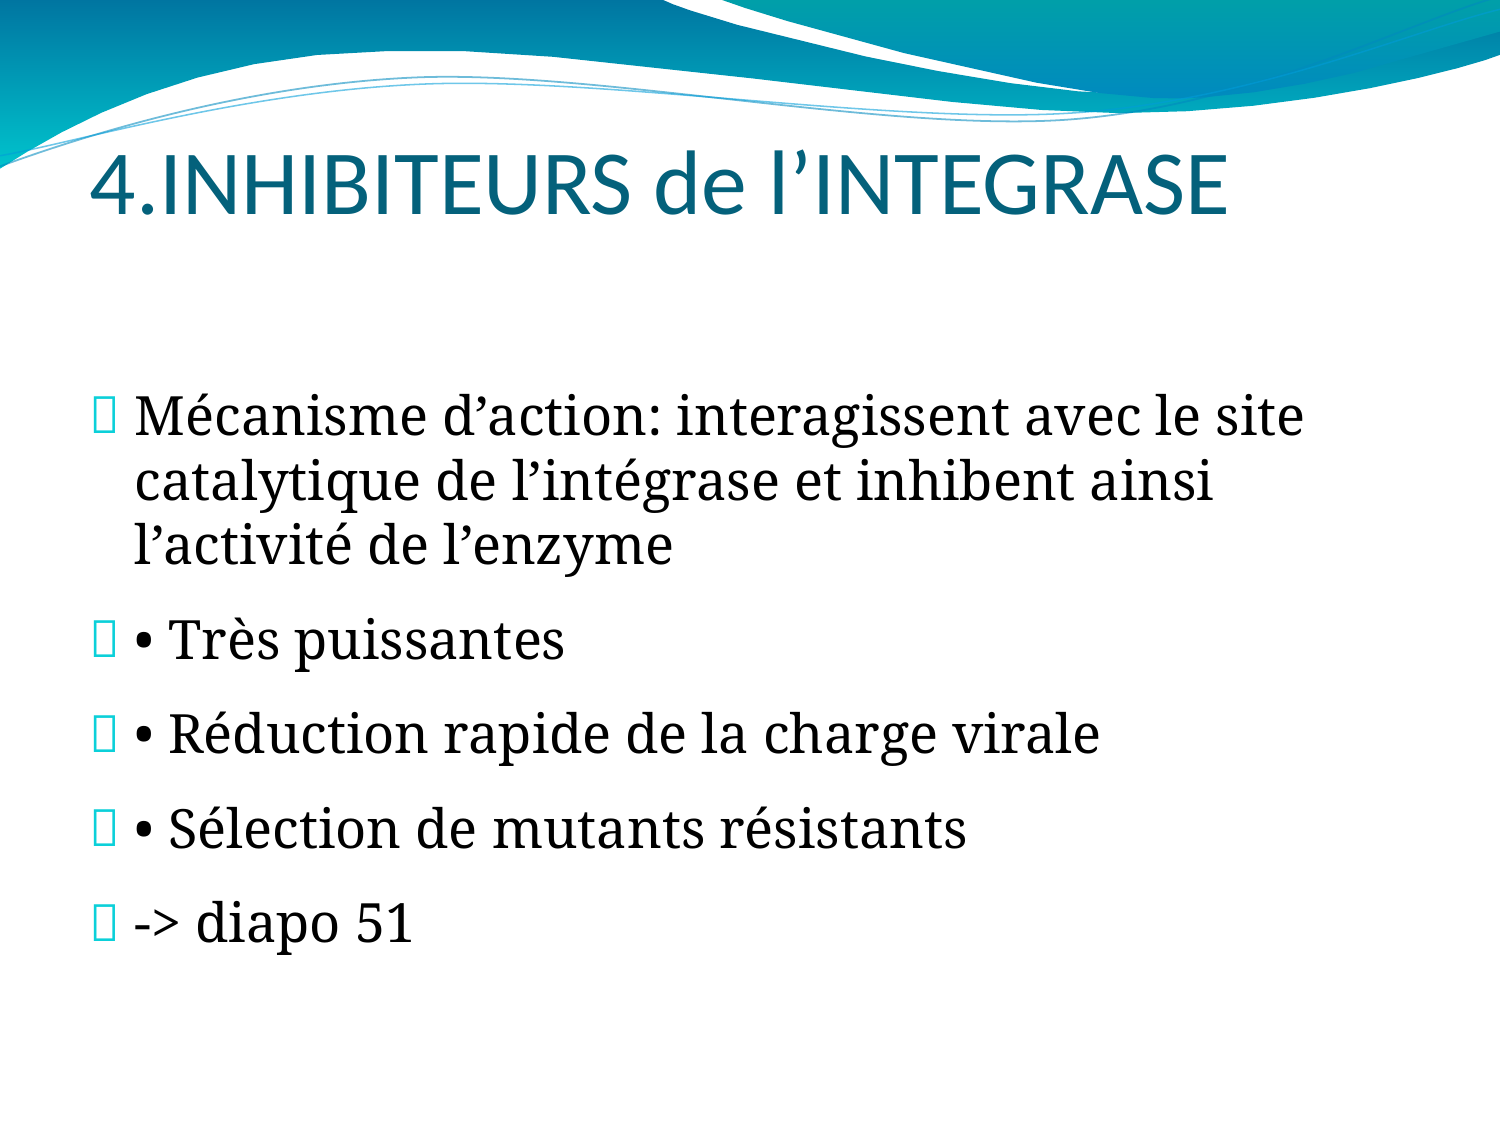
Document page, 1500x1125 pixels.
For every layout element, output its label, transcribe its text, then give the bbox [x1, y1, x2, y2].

title 4.INHIBITEURS de l’INTEGRASE [75, 115, 1425, 373]
list Mécanisme d’action: interagissent avec le site catalytique de l’intégrase et inhibent ainsi l’activité de l’enzyme • Très puissantes • Réduction rapide de la charge virale • Sélection de mutants résistants -> diapo 51 [75, 373, 1425, 1125]
